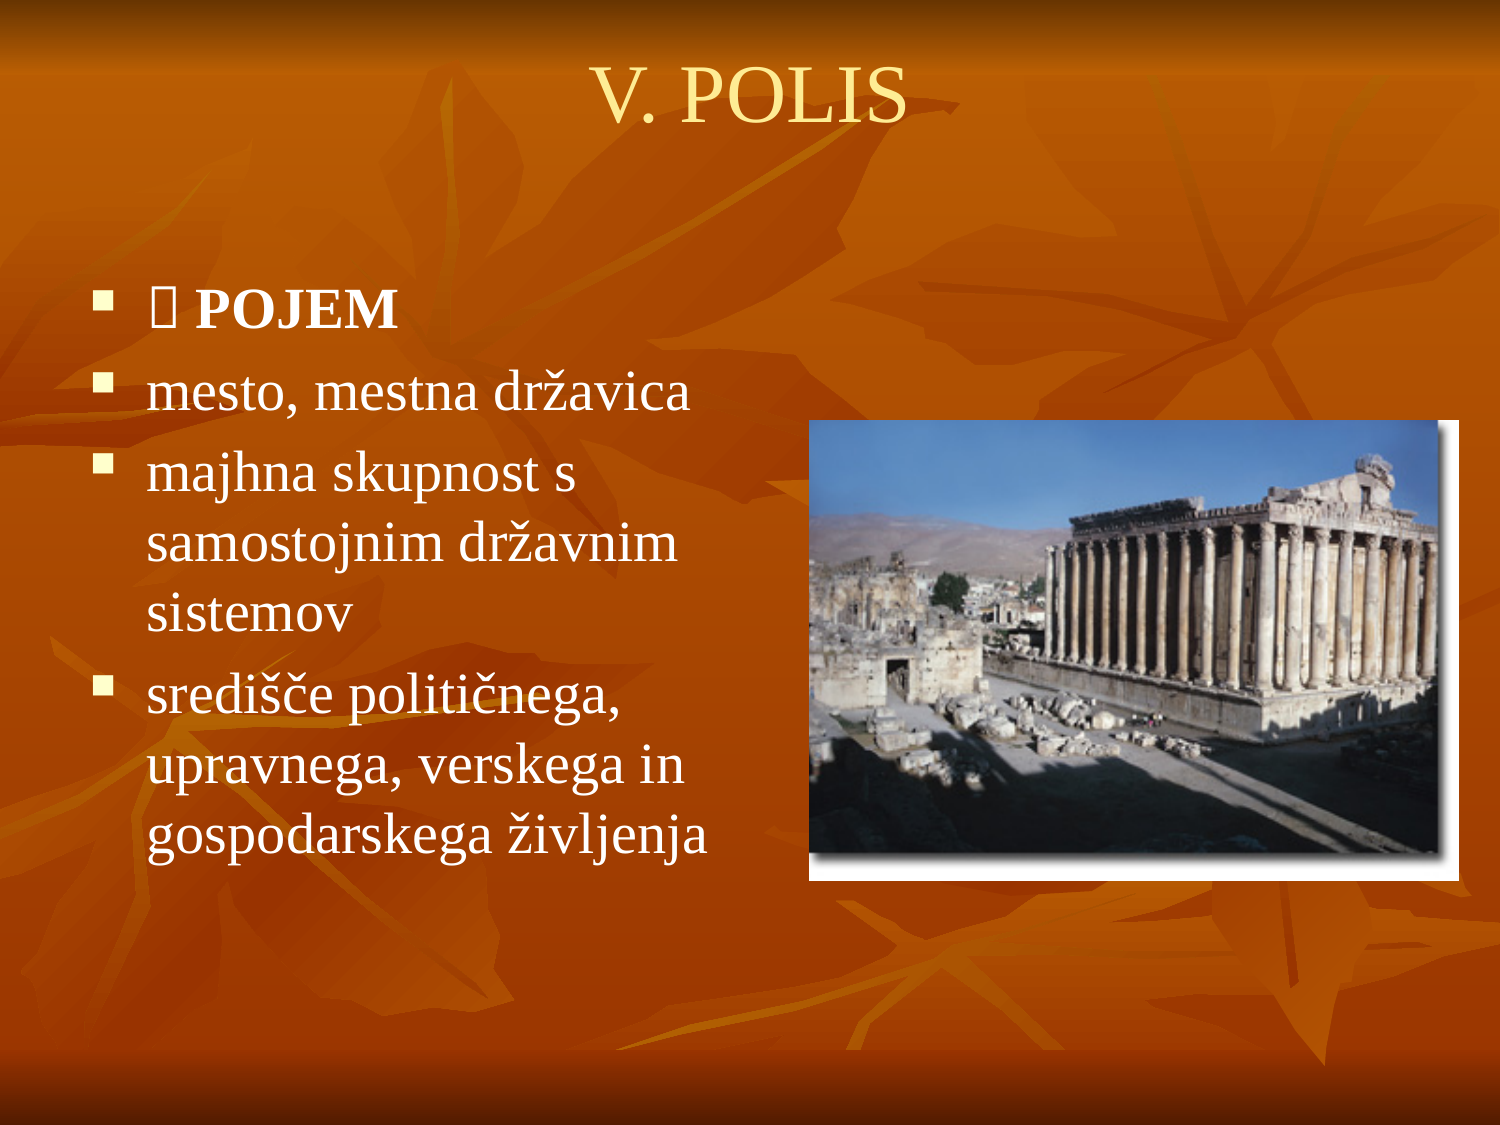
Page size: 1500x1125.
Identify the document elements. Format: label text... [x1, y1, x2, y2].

picture [809, 420, 1459, 881]
list  POJEM mesto, mestna državica majhna skupnost s samostojnim državnim sistemov središče političnega, upravnega, verskega in gospodarskega življenja [75, 262, 738, 1006]
title V. POLIS [75, 45, 1425, 234]
